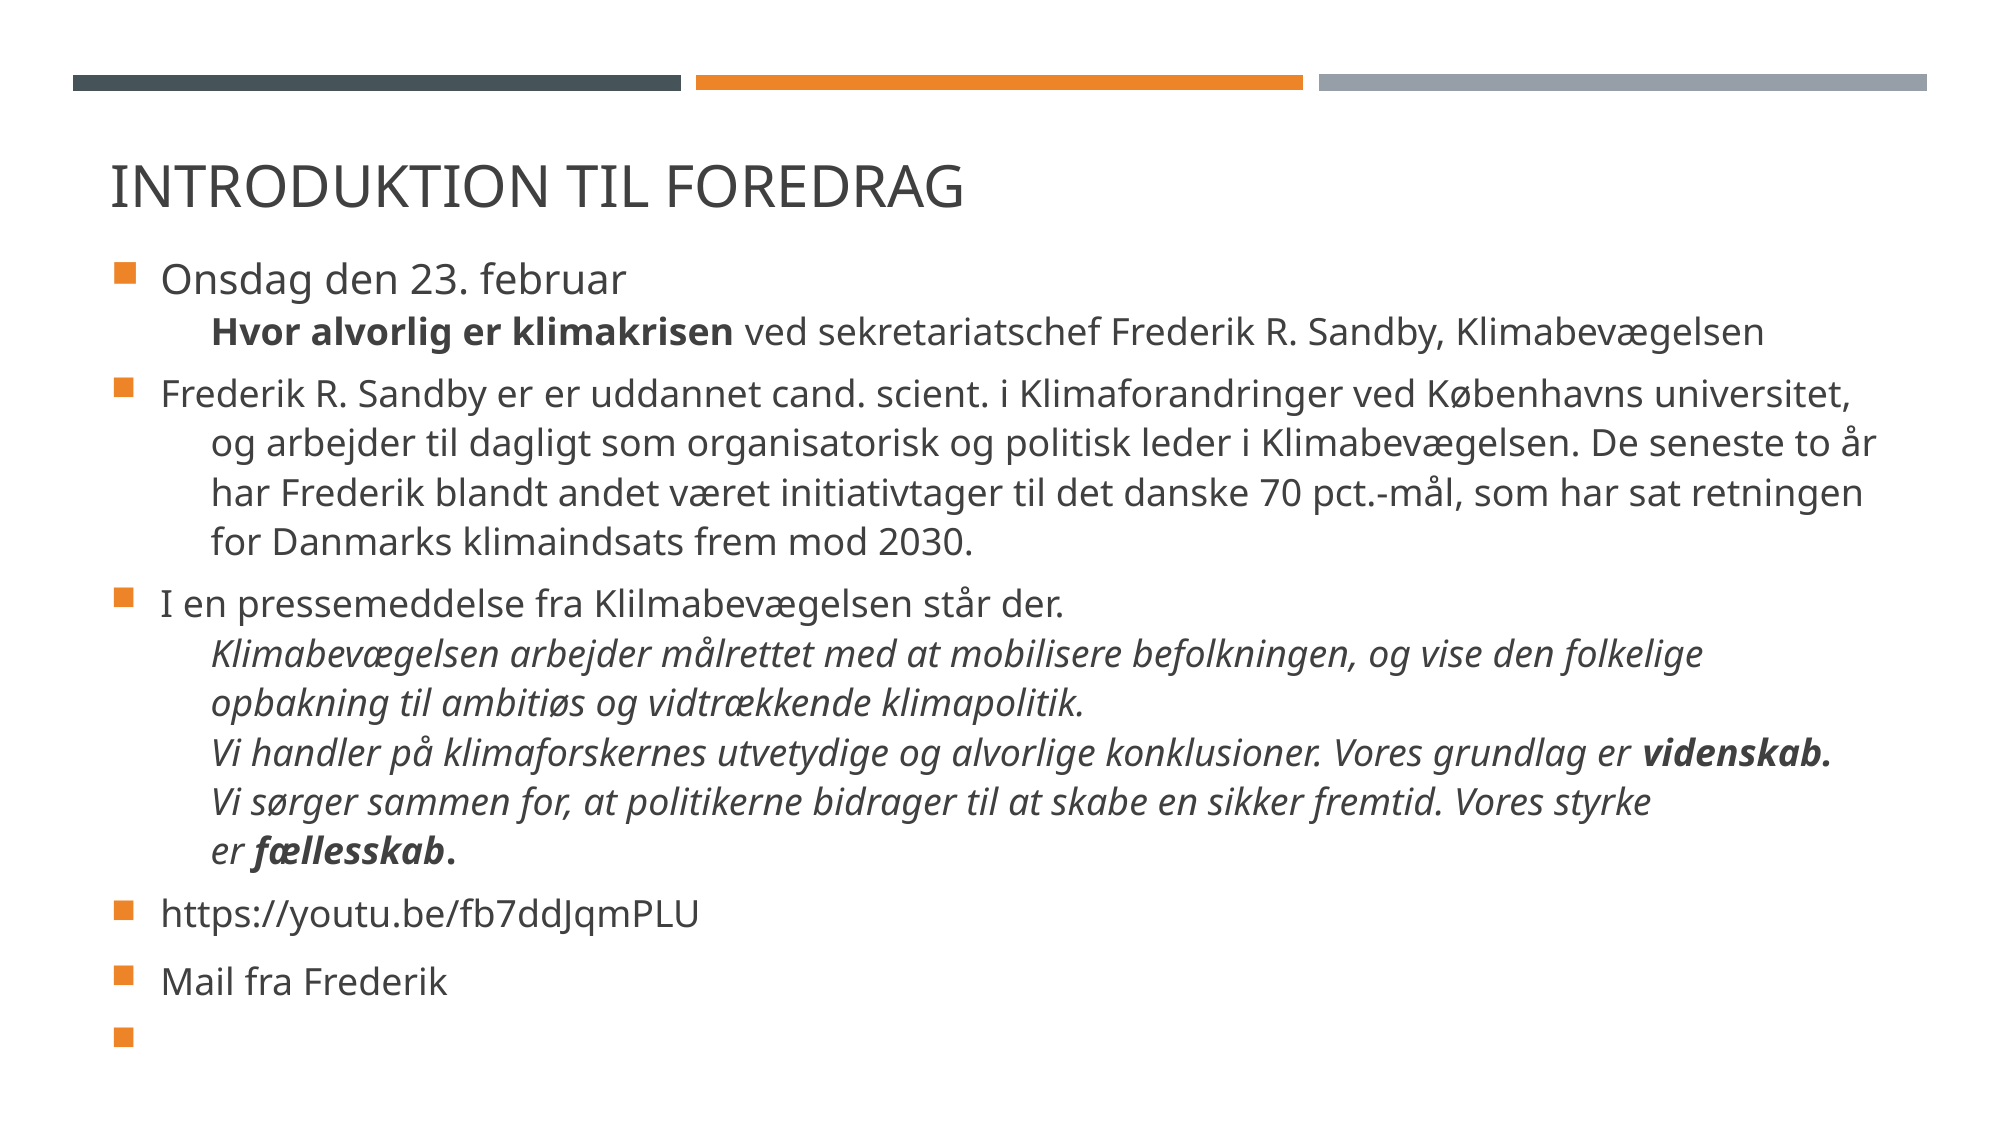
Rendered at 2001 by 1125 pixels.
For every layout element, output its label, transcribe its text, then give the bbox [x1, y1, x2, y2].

list Onsdag den 23. februar Hvor alvorlig er klimakrisen ved sekretariatschef Frederik R. Sandby, Klimabevægelsen Frederik R. Sandby er er uddannet cand. scient. i Klimaforandringer ved Københavns universitet, og arbejder til dagligt som organisatorisk og politisk leder i Klimabevægelsen. De seneste to år har Frederik blandt andet været initiativtager til det danske 70 pct.-mål, som har sat retningen for Danmarks klimaindsats frem mod 2030. I en pressemeddelse fra Klilmabevægelsen står der. Klimabevægelsen arbejder målrettet med at mobilisere befolkningen, og vise den folkelige opbakning til ambitiøs og vidtrækkende klimapolitik. Vi handler på klimaforskernes utvetydige og alvorlige konklusioner. Vores grundlag er videnskab. Vi sørger sammen for, at politikerne bidrager til at skabe en sikker fremtid. Vores styrke er fællesskab. https://youtu.be/fb7ddJqmPLU Mail fra Frederik [95, 226, 1905, 1087]
title Introduktion til foredrag [95, 115, 1905, 226]
